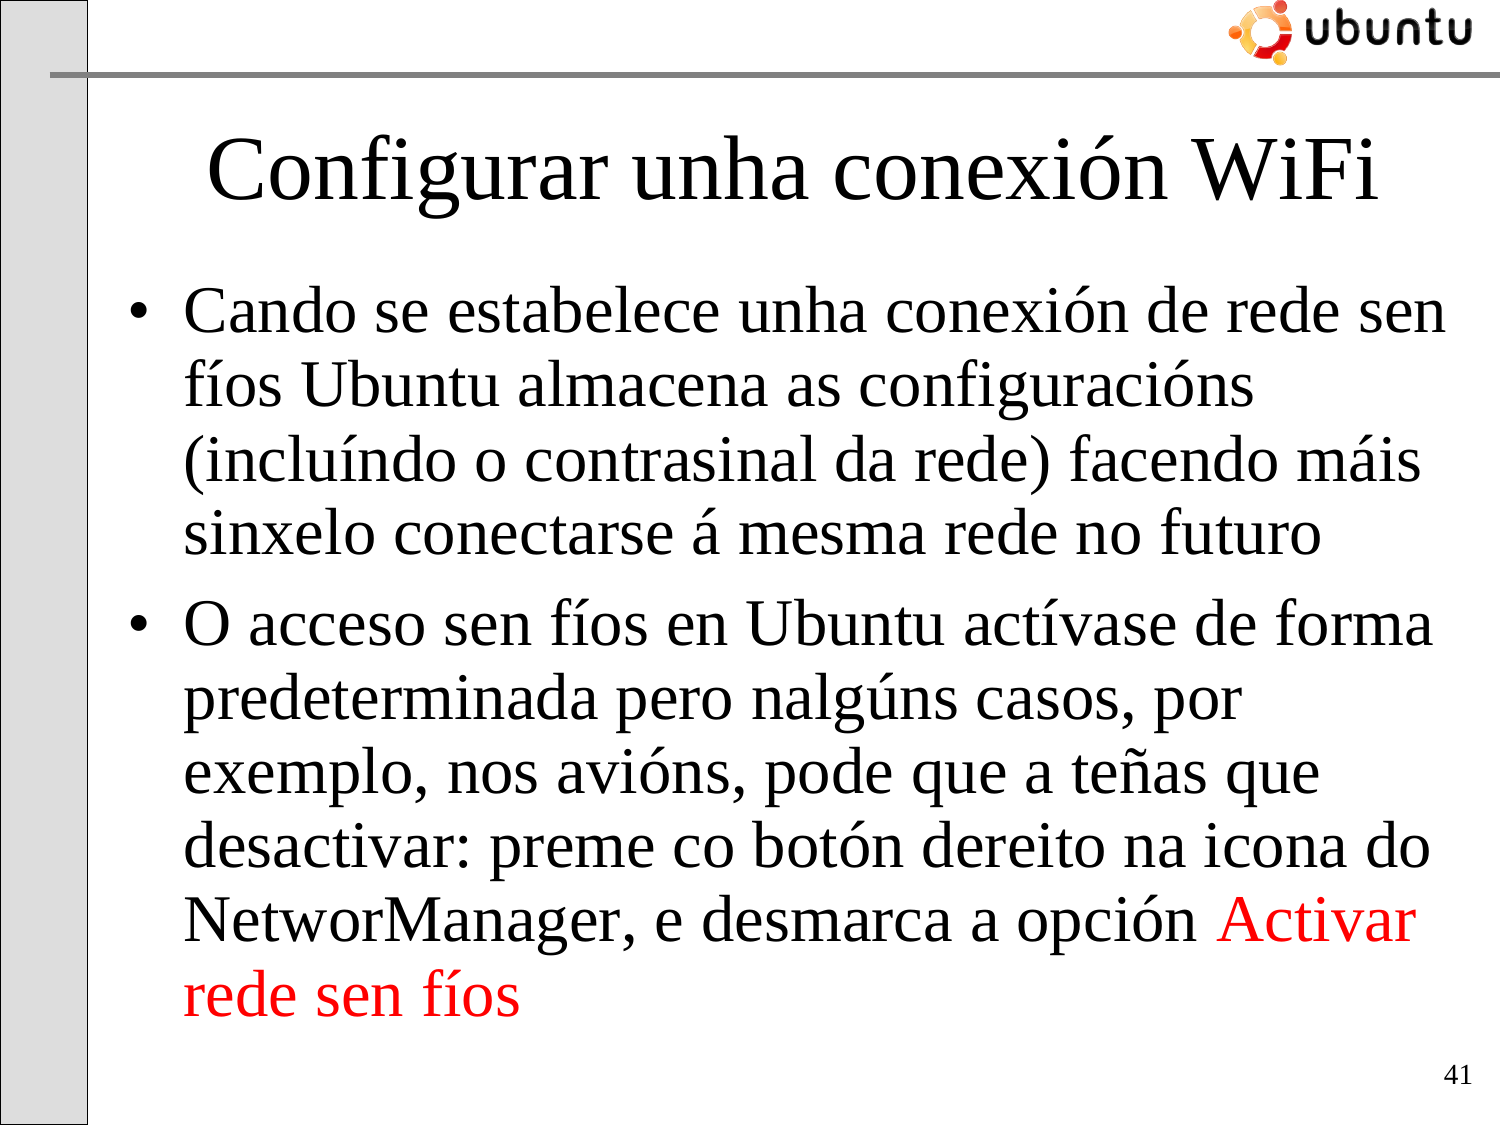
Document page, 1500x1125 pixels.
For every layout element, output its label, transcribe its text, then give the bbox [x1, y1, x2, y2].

list Cando se estabelece unha conexión de rede sen fíos Ubuntu almacena as configuracións (incluíndo o contrasinal da rede) facendo máis sinxelo conectarse á mesma rede no futuro O acceso sen fíos en Ubuntu actívase de forma predeterminada pero nalgúns casos, por exemplo, nos avións, pode que a teñas que desactivar: preme co botón dereito na icona do NetworManager, e desmarca a opción Activar rede sen fíos [112, 265, 1477, 1125]
picture [1221, 0, 1483, 71]
title Configurar unha conexión WiFi [112, 99, 1477, 237]
